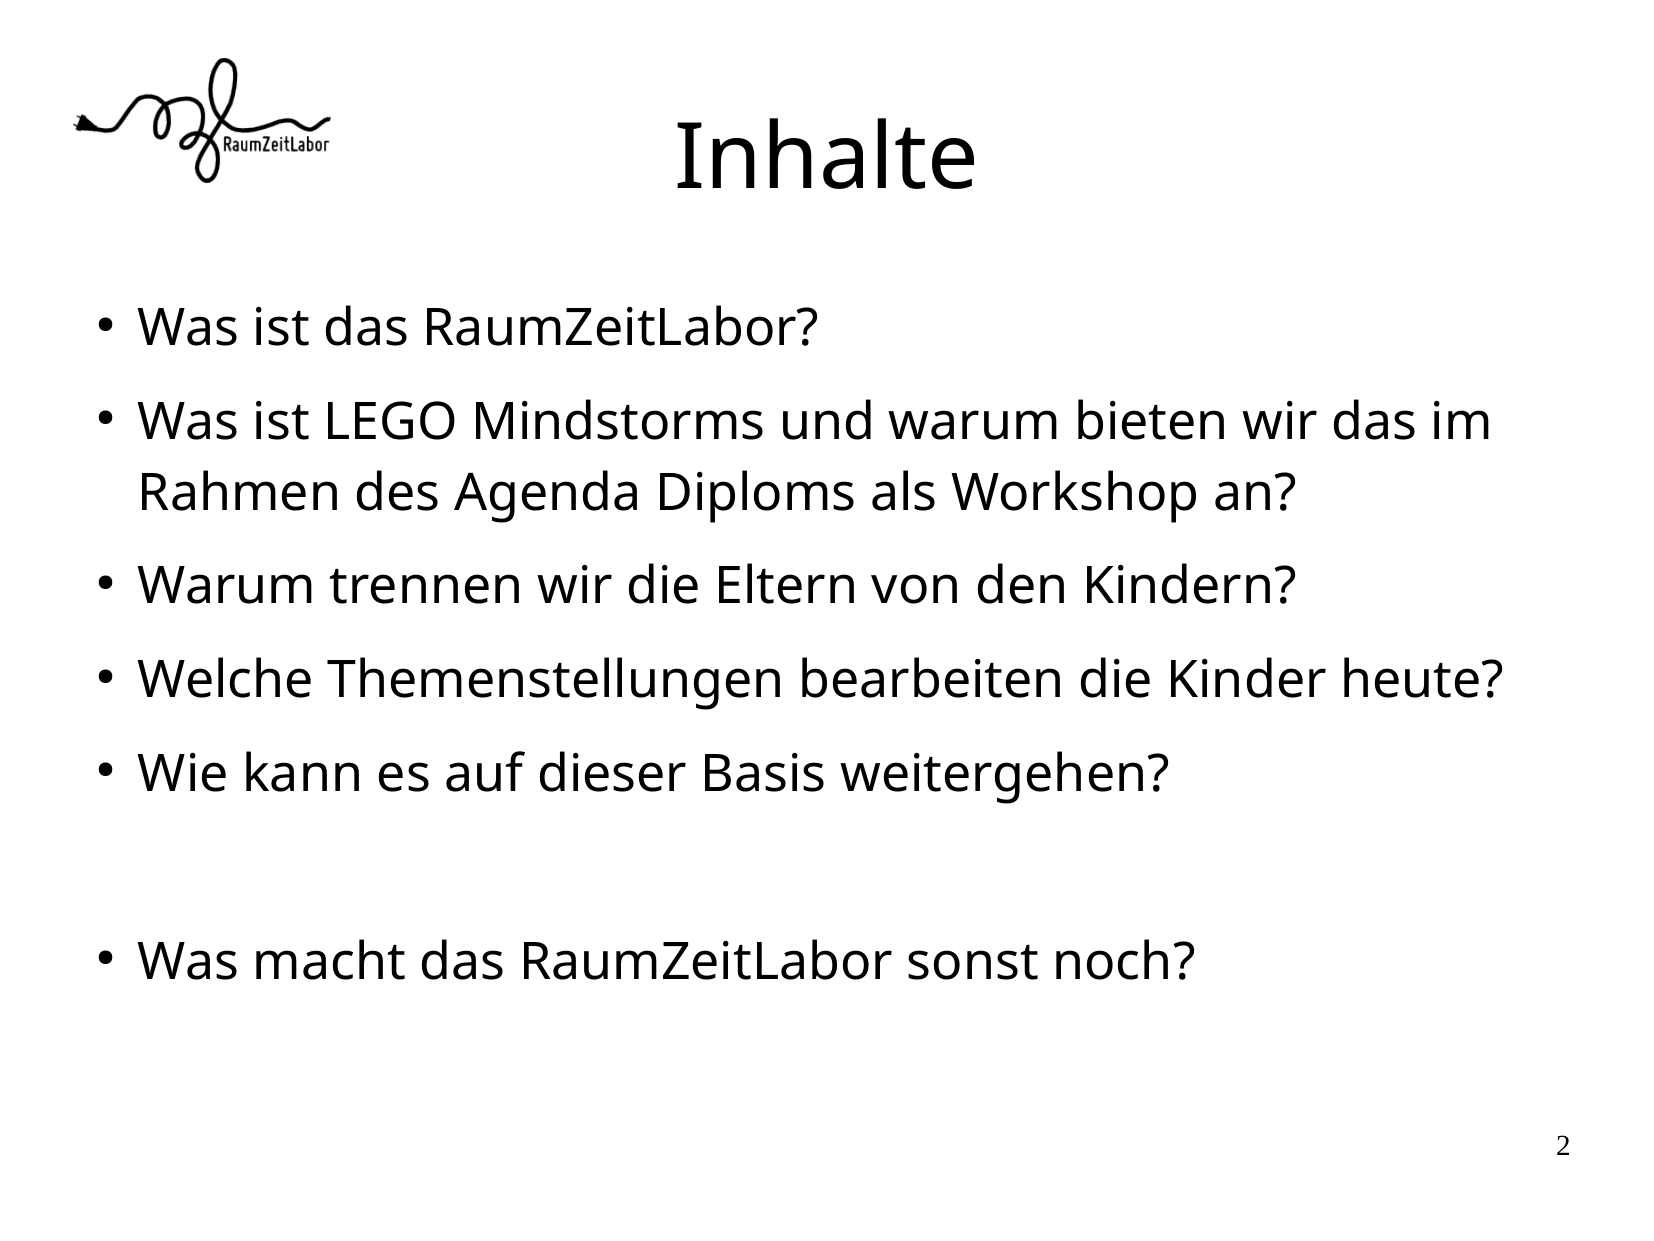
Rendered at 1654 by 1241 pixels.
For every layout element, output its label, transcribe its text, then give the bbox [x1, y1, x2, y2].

title Inhalte [82, 49, 1571, 257]
picture [73, 58, 331, 183]
list Was ist das RaumZeitLabor? Was ist LEGO Mindstorms und warum bieten wir das im Rahmen des Agenda Diploms als Workshop an? Warum trennen wir die Eltern von den Kindern? Welche Themenstellungen bearbeiten die Kinder heute? Wie kann es auf dieser Basis weitergehen? Was macht das RaumZeitLabor sonst noch? [82, 290, 1571, 1010]
